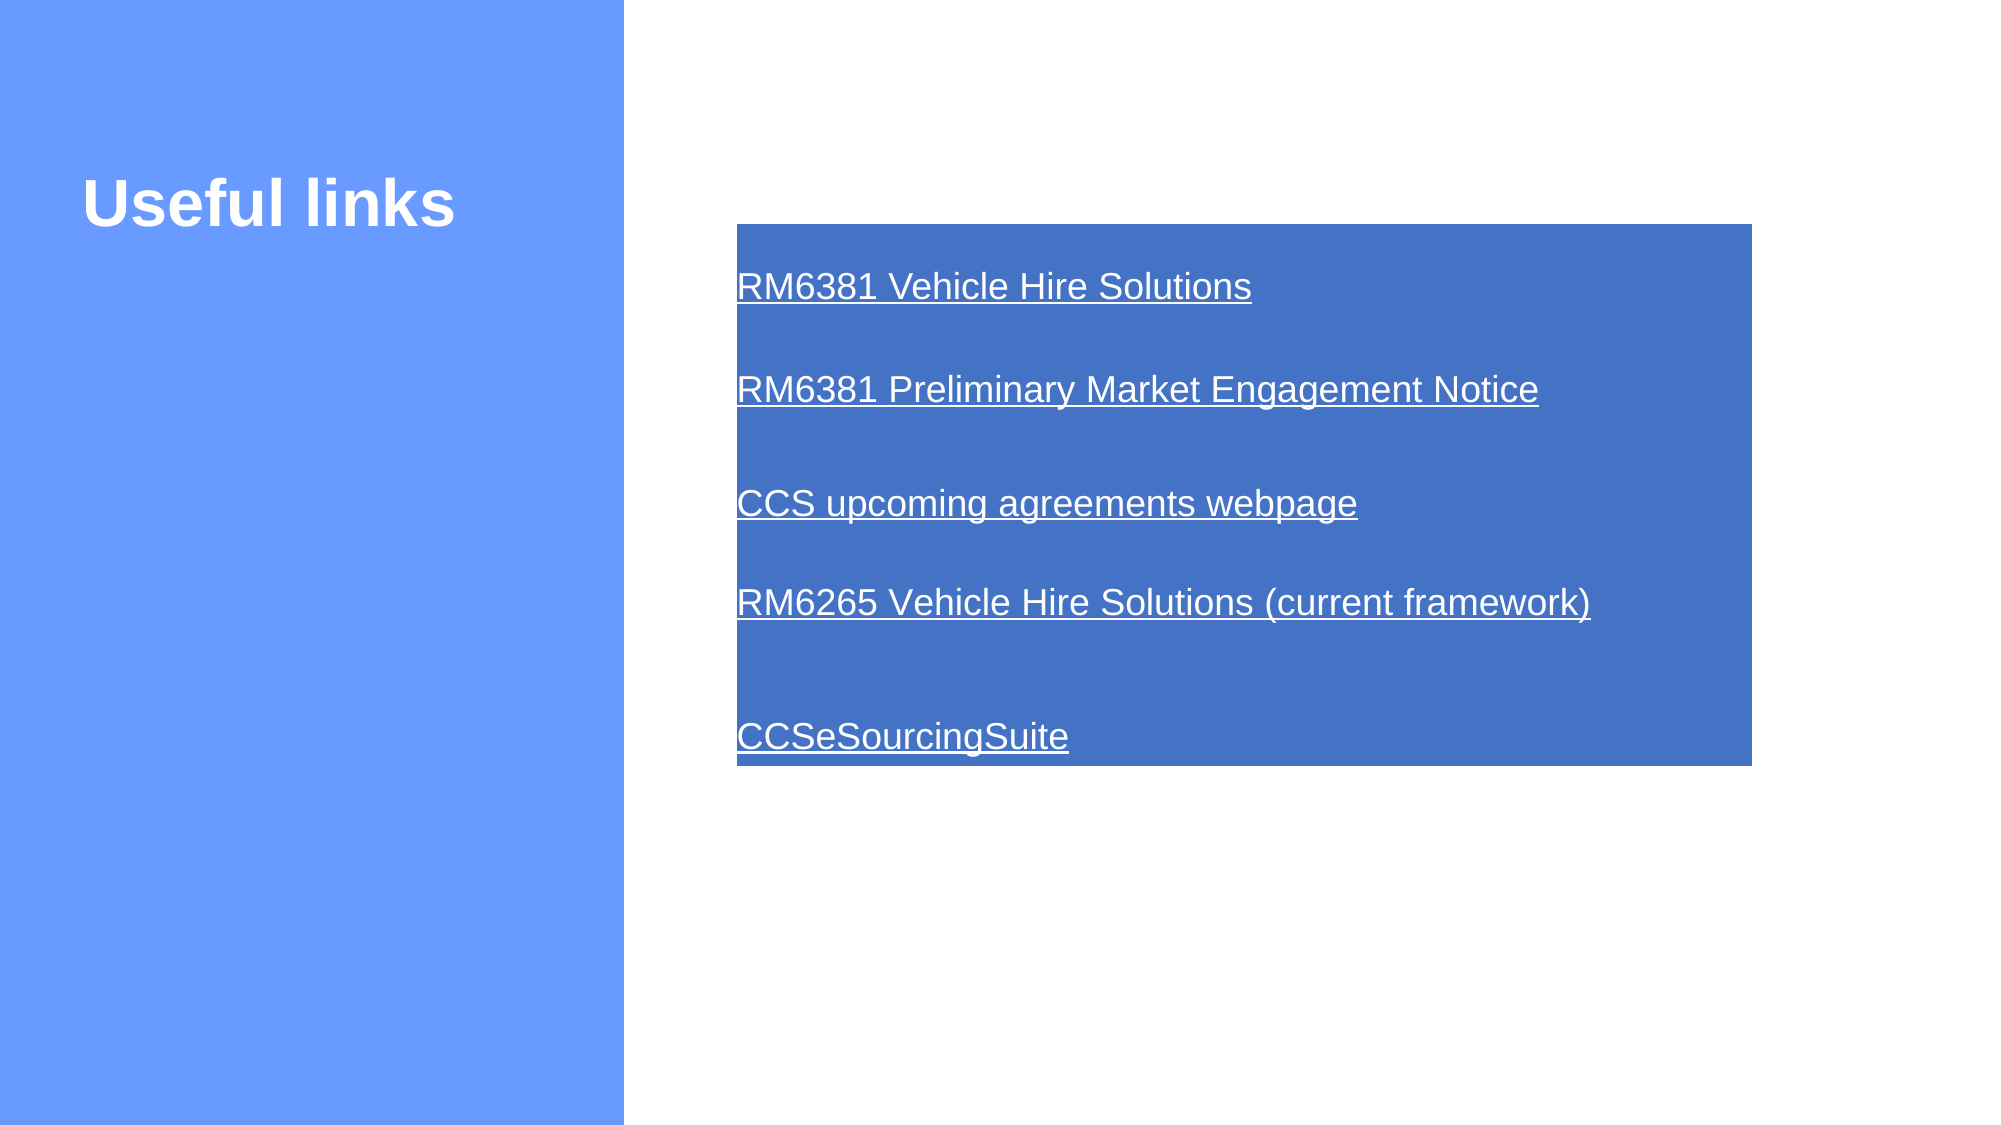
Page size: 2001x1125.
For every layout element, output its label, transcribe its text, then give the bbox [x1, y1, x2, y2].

table_cell RM6265 Vehicle Hire Solutions (current framework) [737, 540, 1752, 673]
table_cell CCS upcoming agreements webpage [737, 440, 1752, 540]
text_box Useful links [62, 139, 564, 279]
table_header RM6381 Vehicle Hire Solutions [737, 224, 1752, 327]
table_cell RM6381 Preliminary Market Engagement Notice [737, 327, 1752, 440]
table_cell CCS eSourcing Suite [737, 673, 1752, 766]
